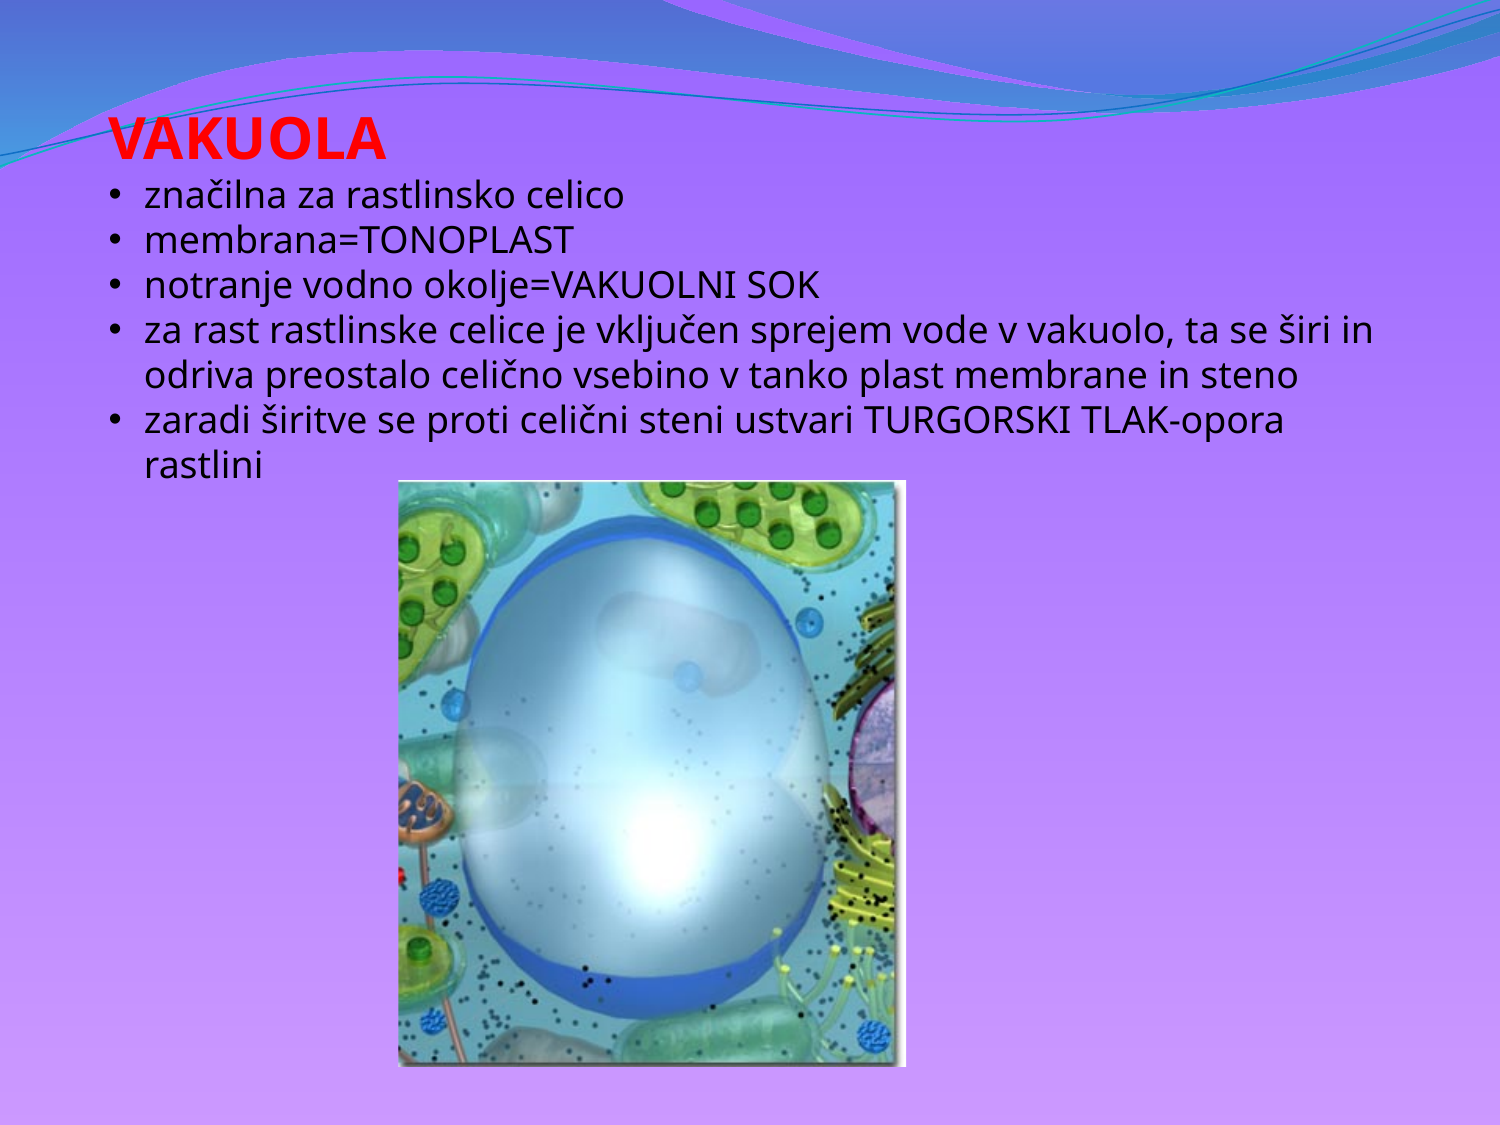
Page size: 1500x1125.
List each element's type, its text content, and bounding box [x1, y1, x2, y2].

text_box VAKUOLA značilna za rastlinsko celico membrana=TONOPLAST notranje vodno okolje=VAKUOLNI SOK za rast rastlinske celice je vključen sprejem vode v vakuolo, ta se širi in odriva preostalo celično vsebino v tanko plast membrane in steno zaradi širitve se proti celični steni ustvari TURGORSKI TLAK-opora rastlini [93, 93, 1418, 494]
picture [398, 480, 907, 1067]
